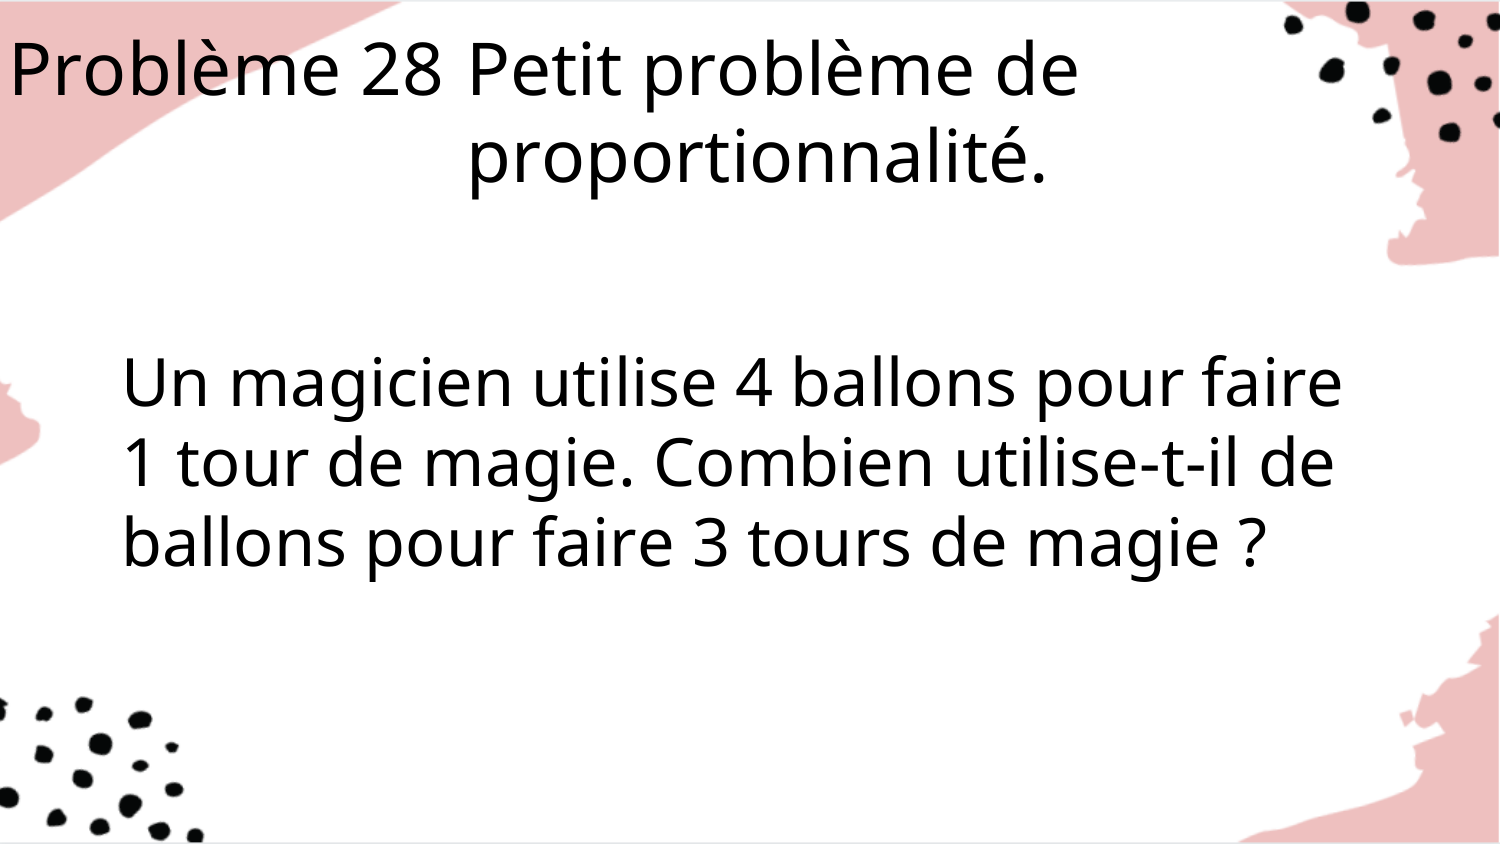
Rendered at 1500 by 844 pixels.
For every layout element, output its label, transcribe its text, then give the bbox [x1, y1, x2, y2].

picture [0, 0, 1500, 844]
text_box Petit problème de proportionnalité. [691, 7, 1148, 127]
text_box Un magicien utilise 4 ballons pour faire 1 tour de magie. Combien utilise-t-il de ballons pour faire 3 tours de magie ? [106, 245, 1381, 680]
text_box Problème 28 [0, 7, 691, 127]
